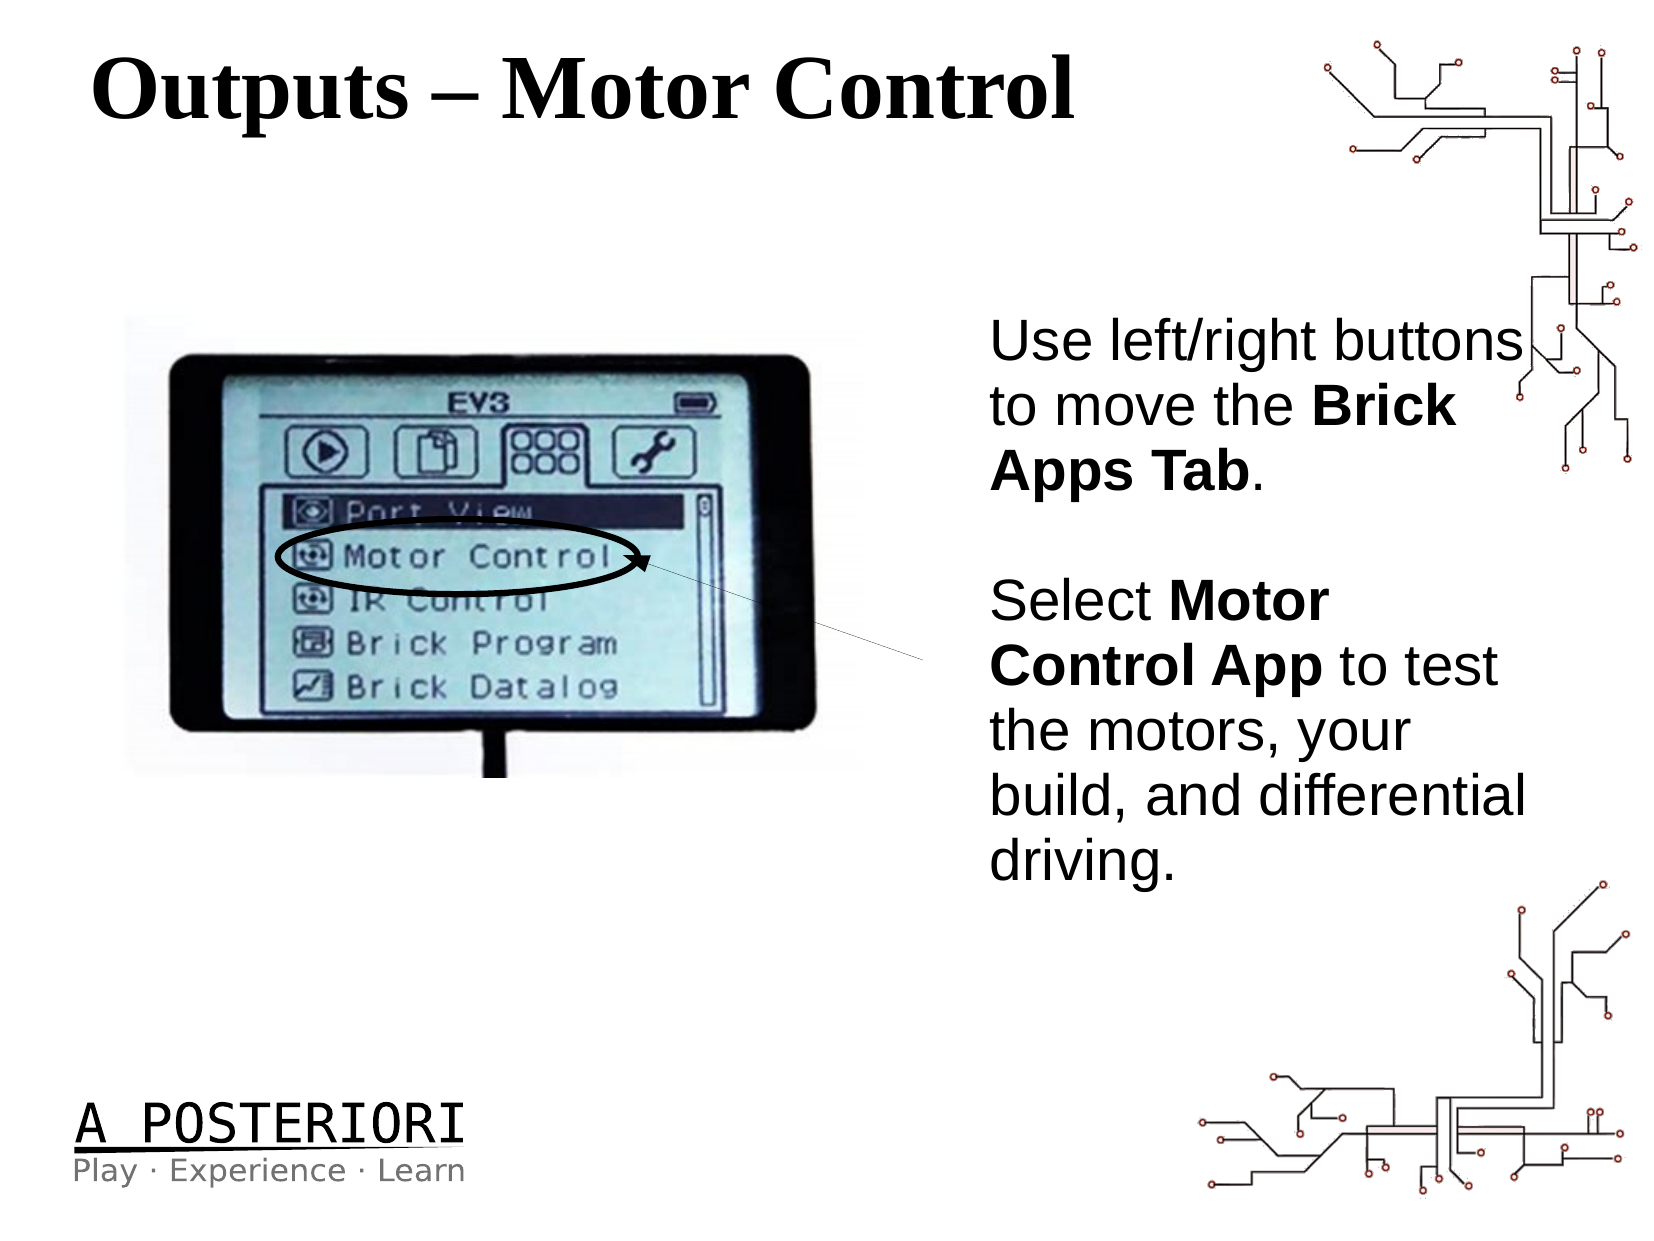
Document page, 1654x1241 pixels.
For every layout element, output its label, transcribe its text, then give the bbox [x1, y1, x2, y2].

picture [122, 314, 863, 778]
text_box Use left/right buttons to move the Brick Apps Tab. Select Motor Control App to test the motors, your build, and differential driving. [975, 300, 1561, 931]
picture [1305, 35, 1643, 496]
picture [1175, 862, 1636, 1201]
picture [282, 523, 633, 591]
title Outputs – Motor Control [11, 10, 1156, 166]
picture [73, 1101, 466, 1189]
